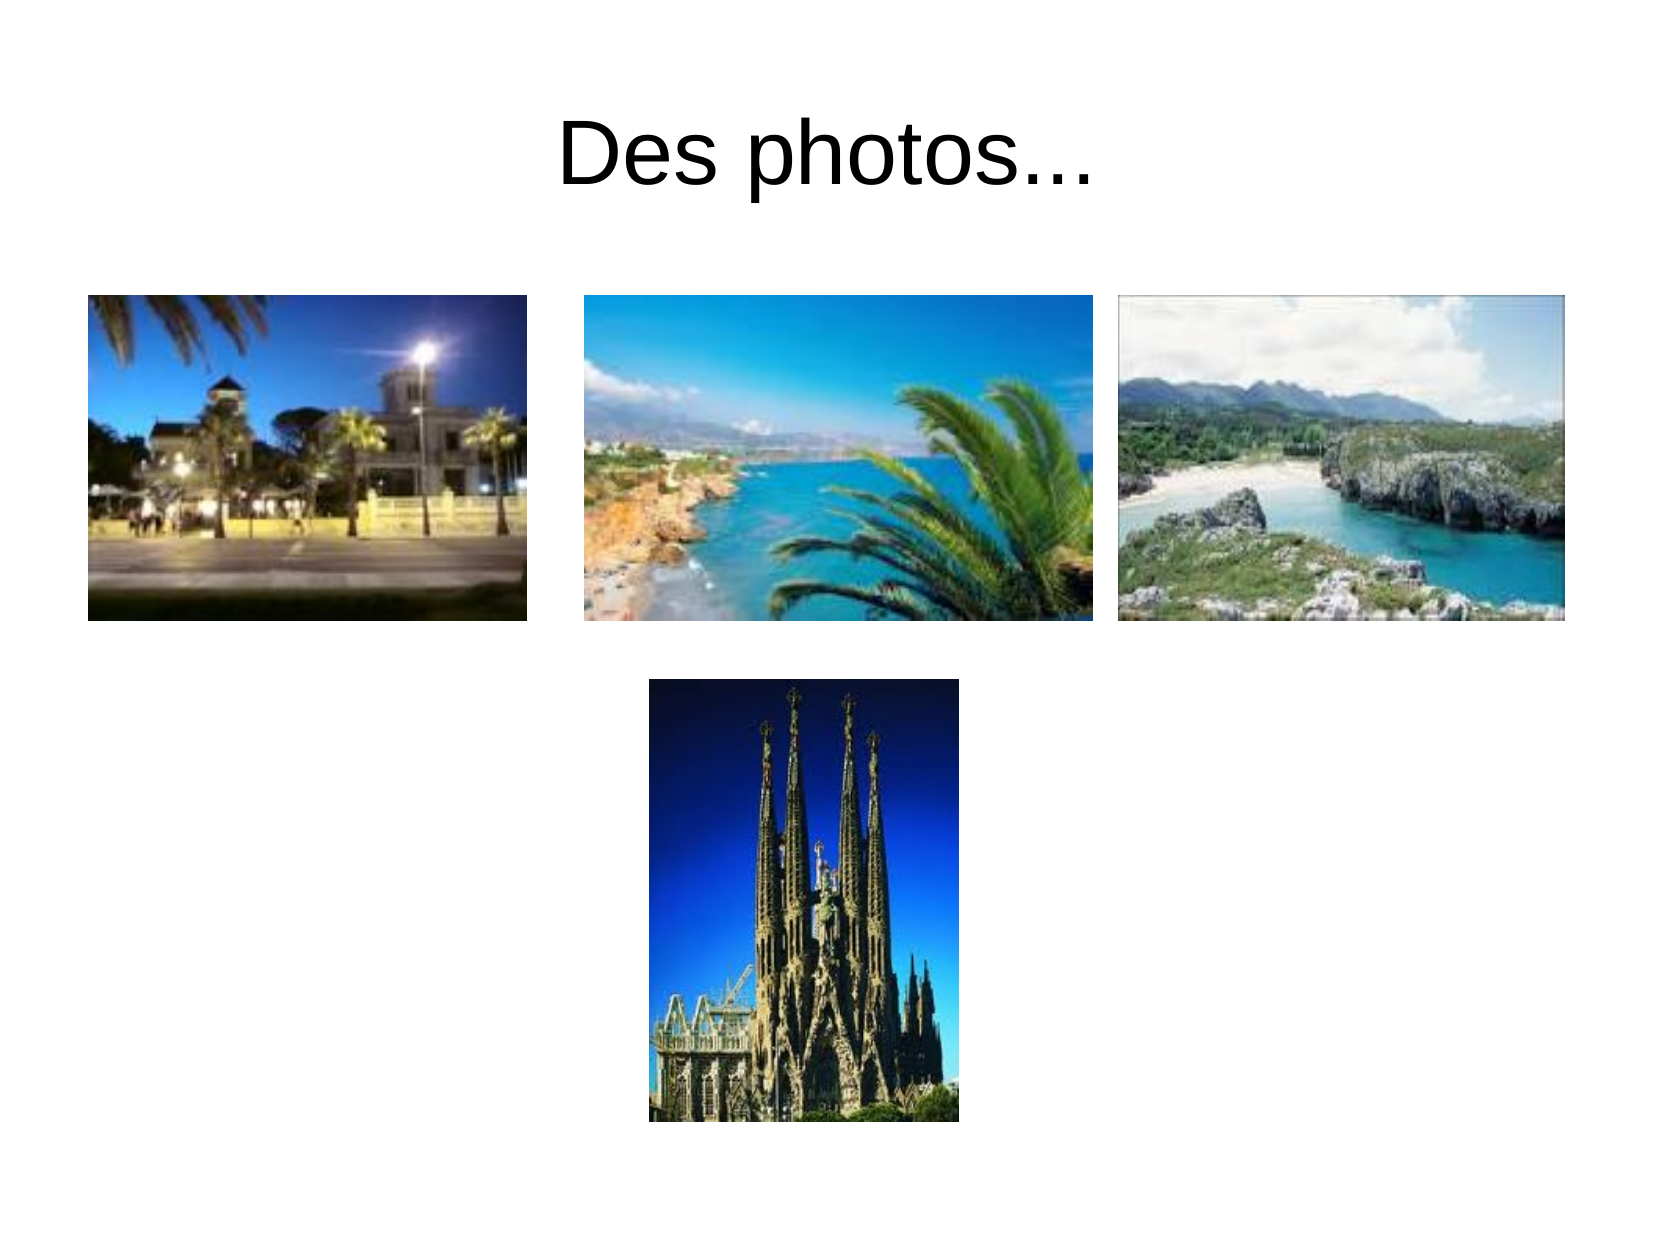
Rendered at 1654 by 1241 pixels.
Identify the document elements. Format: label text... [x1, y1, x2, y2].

picture [649, 679, 959, 1123]
title Des photos... [82, 49, 1571, 257]
picture [1118, 295, 1565, 621]
picture [584, 295, 1093, 621]
picture [88, 295, 527, 621]
